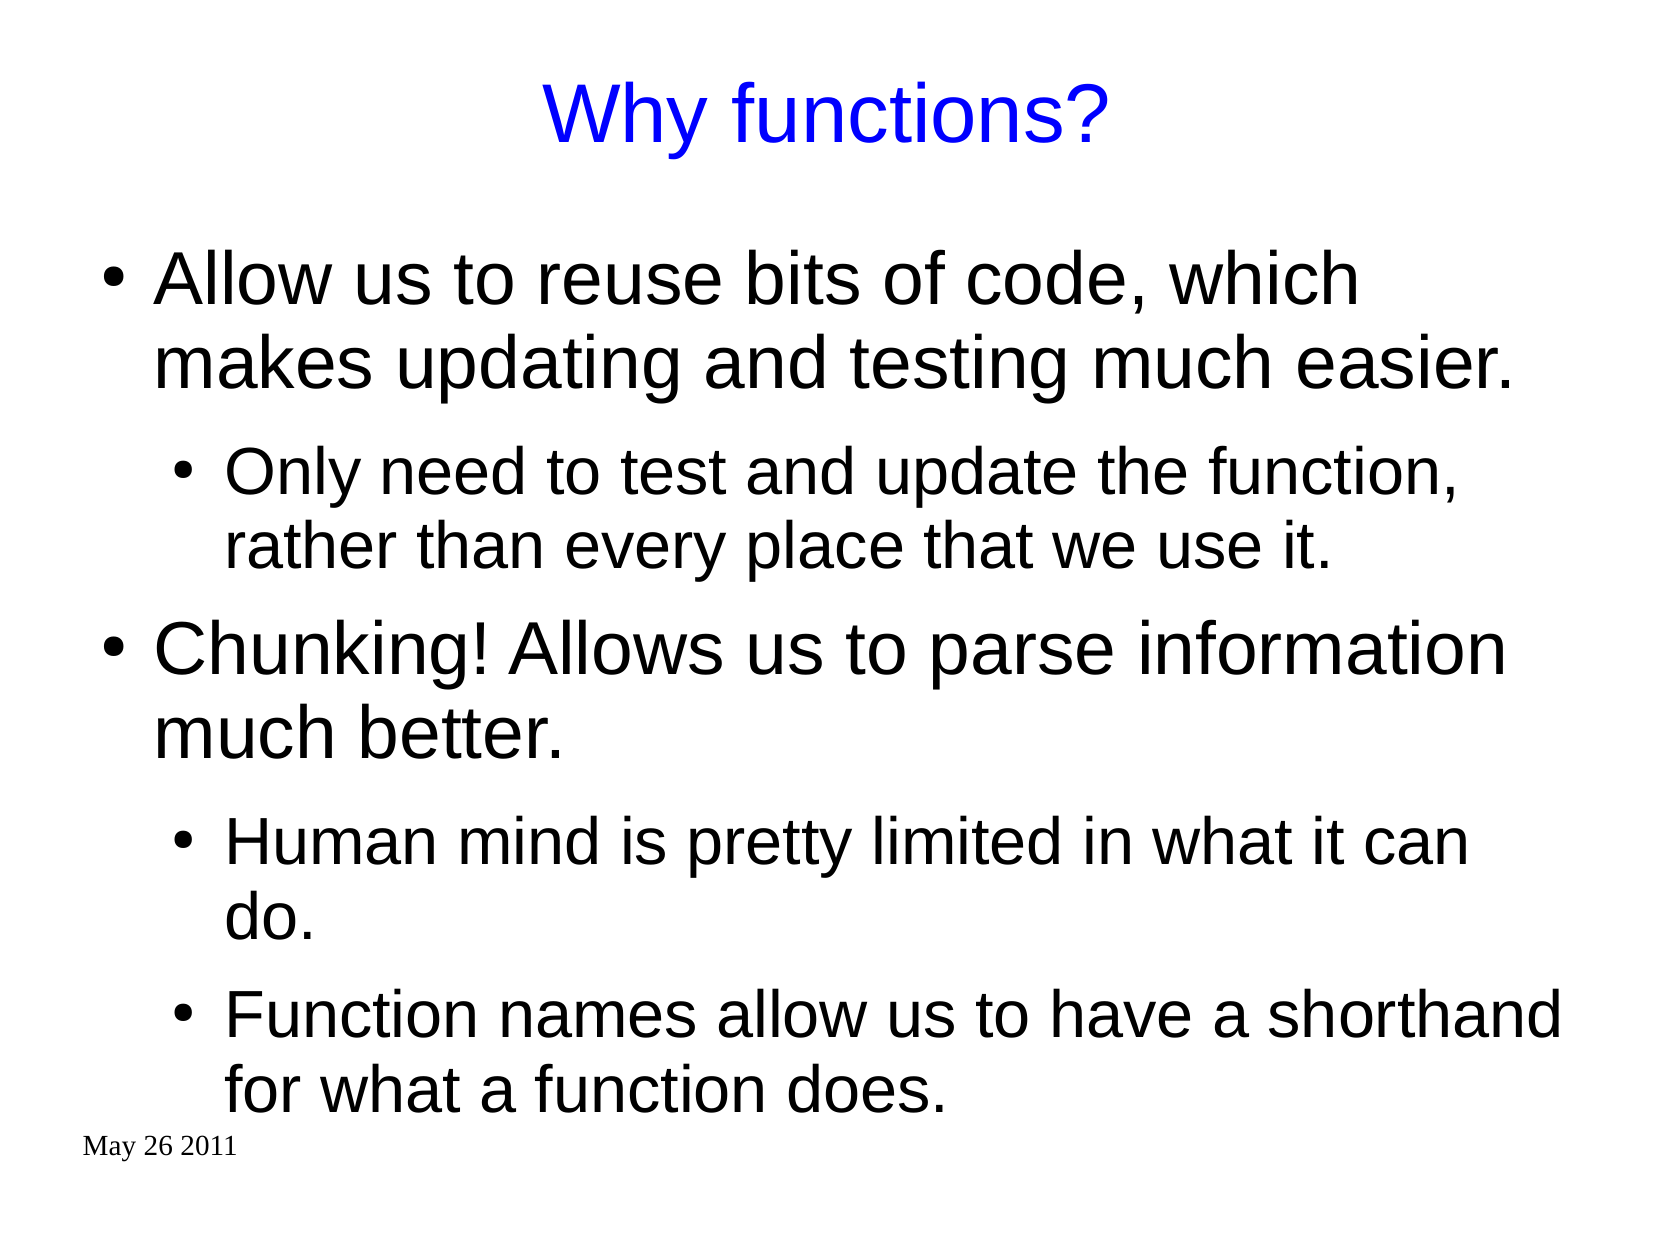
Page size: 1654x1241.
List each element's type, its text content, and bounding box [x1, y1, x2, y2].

list Allow us to reuse bits of code, which makes updating and testing much easier. Only need to test and update the function, rather than every place that we use it. Chunking! Allows us to parse information much better. Human mind is pretty limited in what it can do. Function names allow us to have a shorthand for what a function does. [82, 236, 1571, 1126]
title Why functions? [82, 49, 1571, 178]
